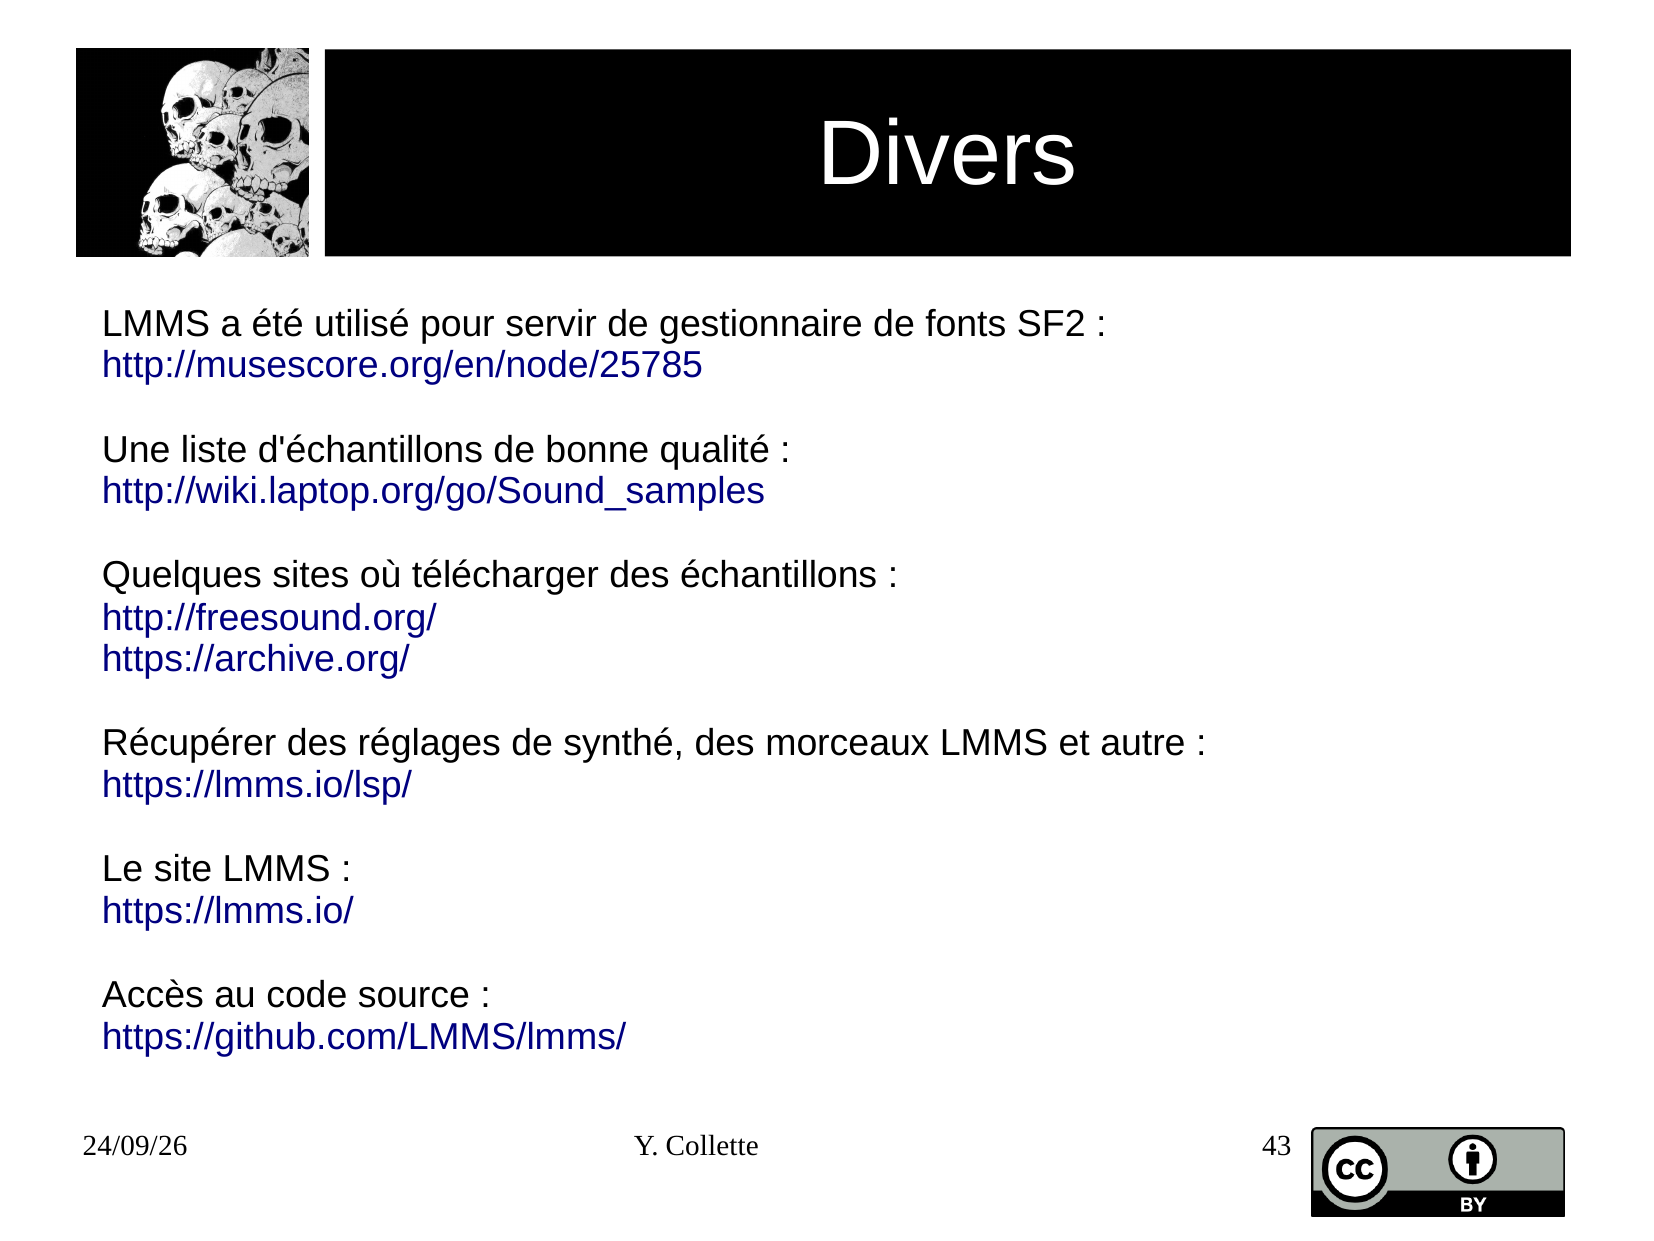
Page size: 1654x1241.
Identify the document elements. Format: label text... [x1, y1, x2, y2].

picture [1311, 1127, 1565, 1217]
text_box LMMS a été utilisé pour servir de gestionnaire de fonts SF2 : http://musescore.org/en/node/25785 Une liste d'échantillons de bonne qualité : http://wiki.laptop.org/go/Sound_samples Quelques sites où télécharger des échantillons : http://freesound.org/ https://archive.org/ Récupérer des réglages de synthé, des morceaux LMMS et autre : https://lmms.io/lsp/ Le site LMMS : https://lmms.io/ Accès au code source : https://github.com/LMMS/lmms/ [87, 294, 1414, 1066]
picture [76, 48, 309, 257]
title Divers [324, 49, 1571, 257]
